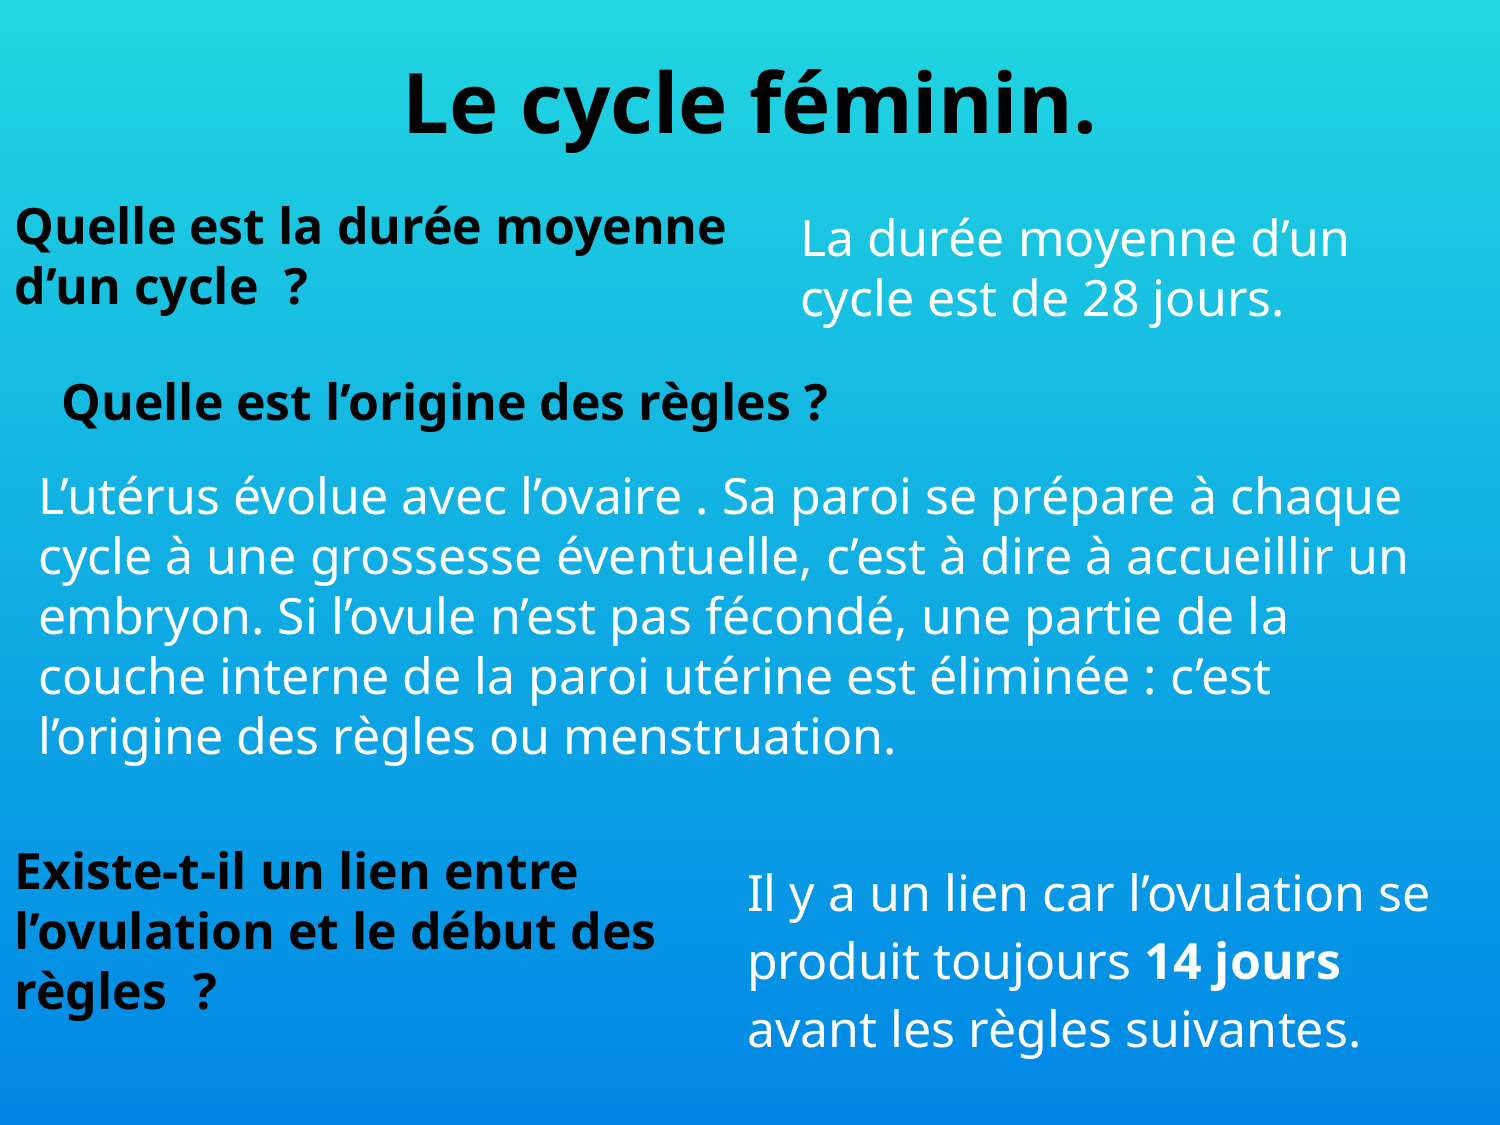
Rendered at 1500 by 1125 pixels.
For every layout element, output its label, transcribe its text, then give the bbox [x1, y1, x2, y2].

text_box La durée moyenne d’un cycle est de 28 jours. [785, 199, 1436, 334]
text_box Existe-t-il un lien entre l’ovulation et le début des règles ? [0, 831, 713, 1027]
text_box L’utérus évolue avec l’ovaire . Sa paroi se prépare à chaque cycle à une grossesse éventuelle, c’est à dire à accueillir un embryon. Si l’ovule n’est pas fécondé, une partie de la couche interne de la paroi utérine est éliminée : c’est l’origine des règles ou menstruation. [23, 456, 1477, 772]
text_box Quelle est la durée moyenne d’un cycle ? [0, 187, 774, 323]
title Le cycle féminin. [112, 37, 1388, 163]
text_box Il y a un lien car l’ovulation se produit toujours 14 jours avant les règles suivantes. [732, 850, 1477, 1109]
text_box Quelle est l’origine des règles ? [46, 363, 1032, 439]
